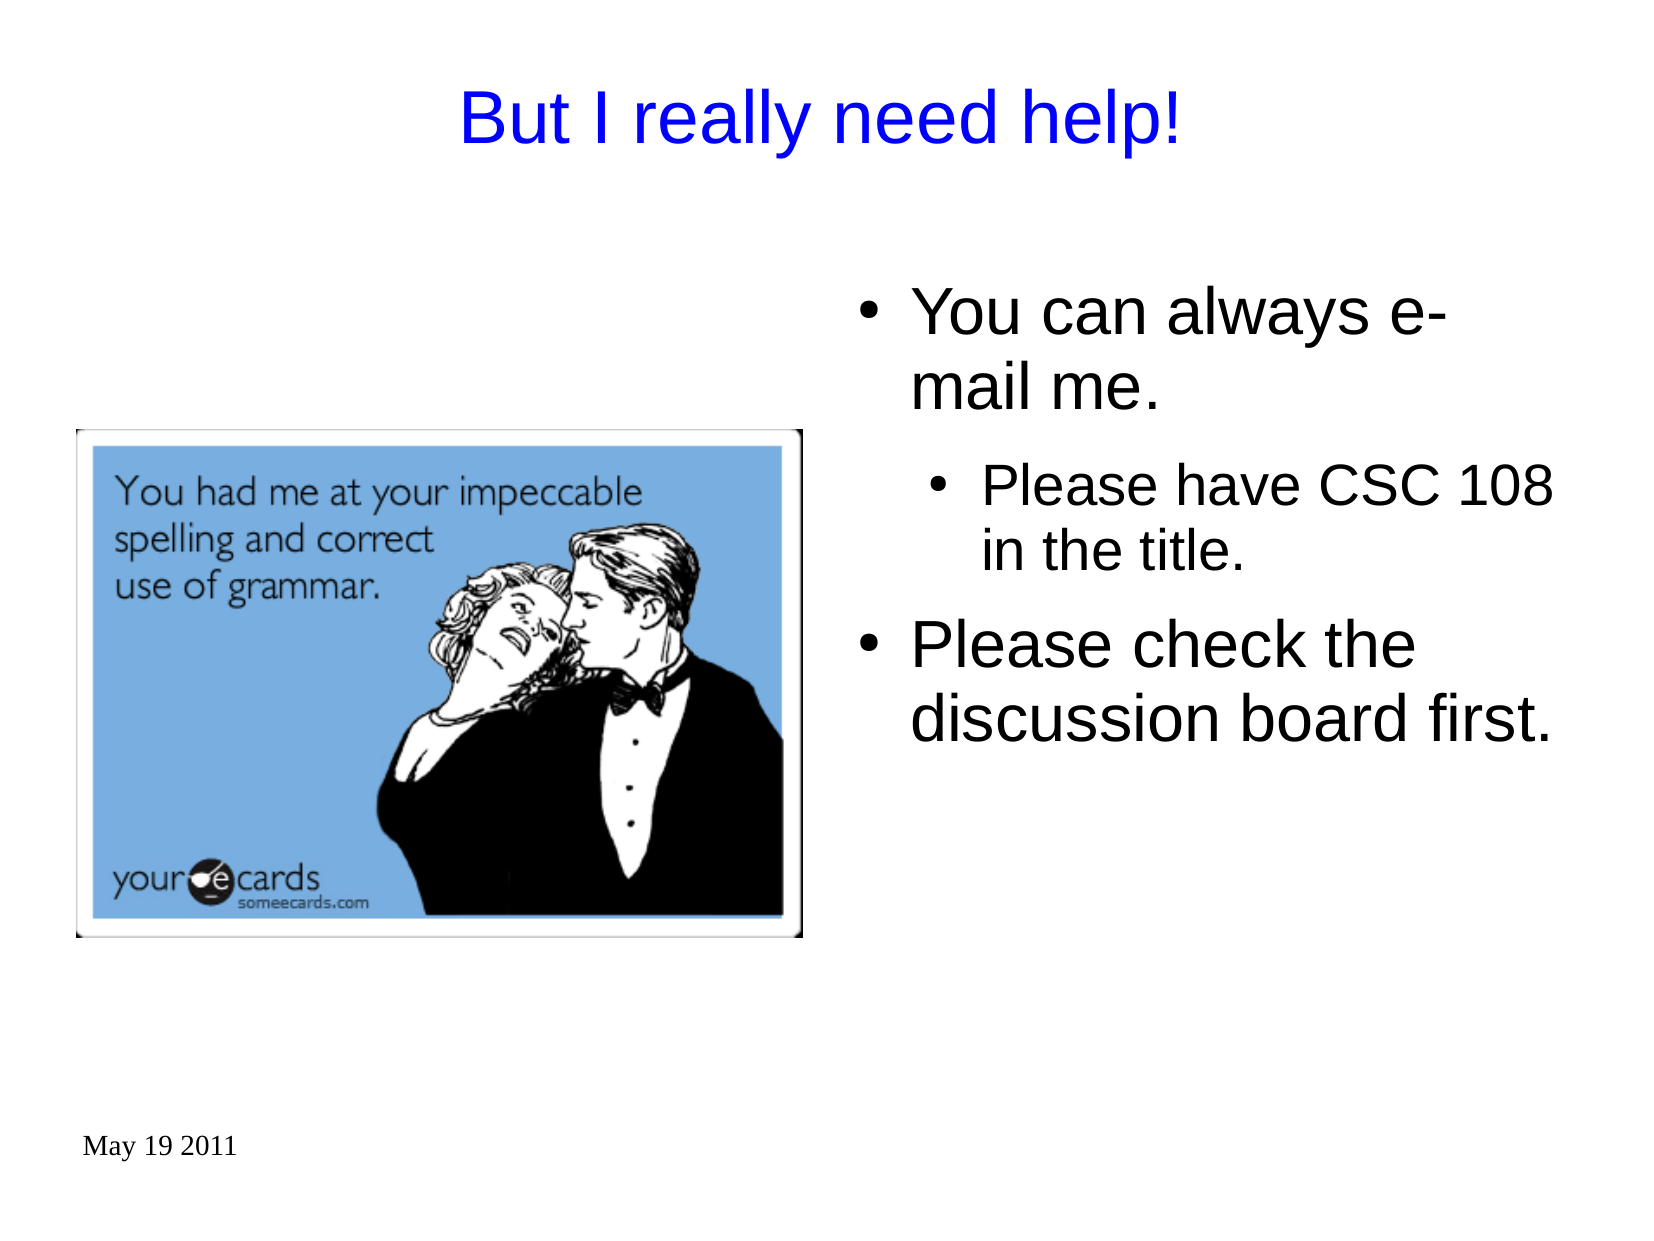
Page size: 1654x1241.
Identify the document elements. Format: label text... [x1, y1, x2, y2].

picture [76, 429, 803, 938]
list You can always e-mail me. Please have CSC 108 in the title. Please check the discussion board first. [839, 274, 1566, 1093]
title But I really need help! [76, 58, 1565, 178]
